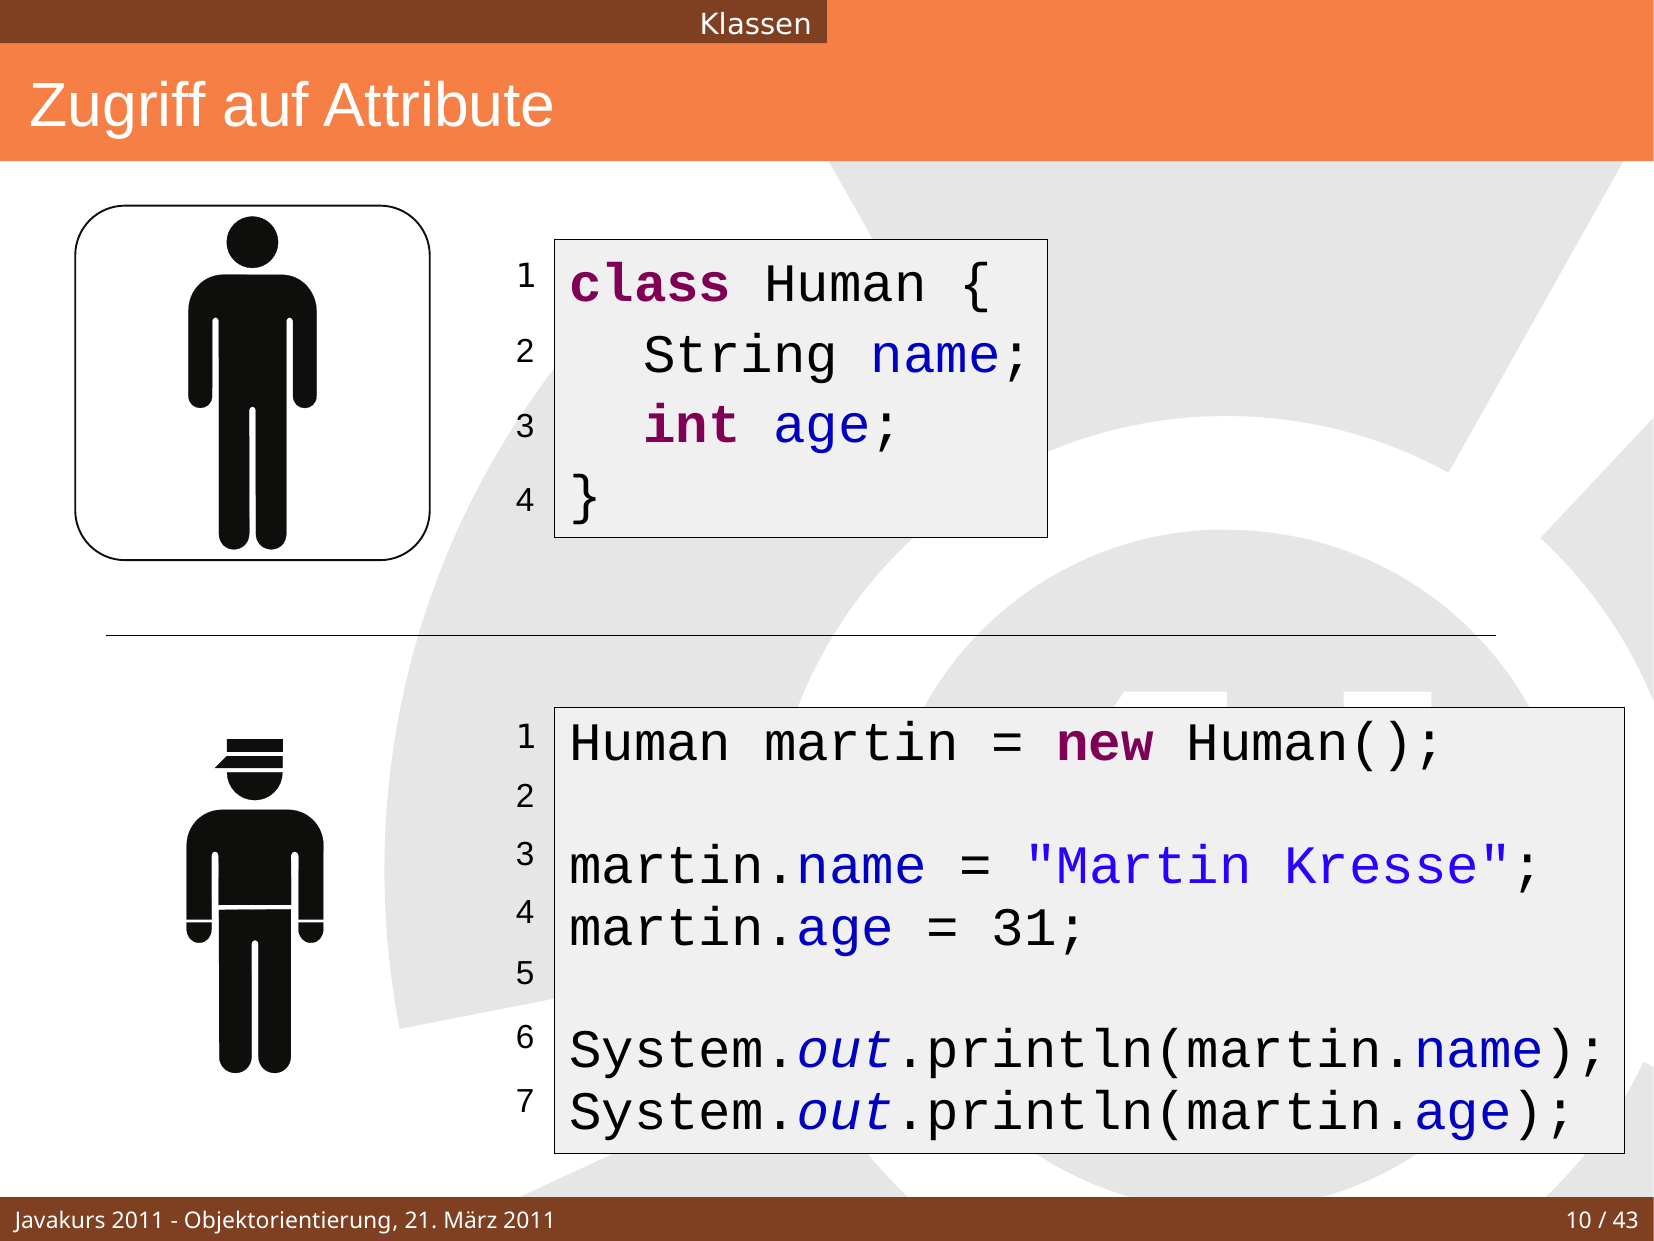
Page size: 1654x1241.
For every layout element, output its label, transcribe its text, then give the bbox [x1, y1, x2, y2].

table_cell 4 [501, 883, 554, 942]
picture [61, 191, 444, 575]
table_cell 3 [501, 388, 554, 463]
table_cell 2 [501, 314, 554, 388]
table_cell 3 [501, 825, 554, 883]
picture [65, 714, 446, 1096]
table_cell 6 [501, 1005, 554, 1069]
text_box class Human { String name; int age; } [554, 239, 1048, 538]
table_cell 7 [501, 1069, 554, 1133]
table_cell 4 [501, 463, 554, 537]
table_cell 5 [501, 942, 554, 1005]
table_header 1 [501, 708, 554, 766]
text_box Klassen [29, 0, 827, 50]
table_header 1 [501, 239, 554, 314]
text_box Human martin = new Human(); martin.name = "Martin Kresse"; martin.age = 31; System.out.println(martin.name); System.out.println(martin.age); [554, 707, 1625, 1134]
title Zugriff auf Attribute [29, 67, 1595, 143]
table_cell 2 [501, 766, 554, 825]
